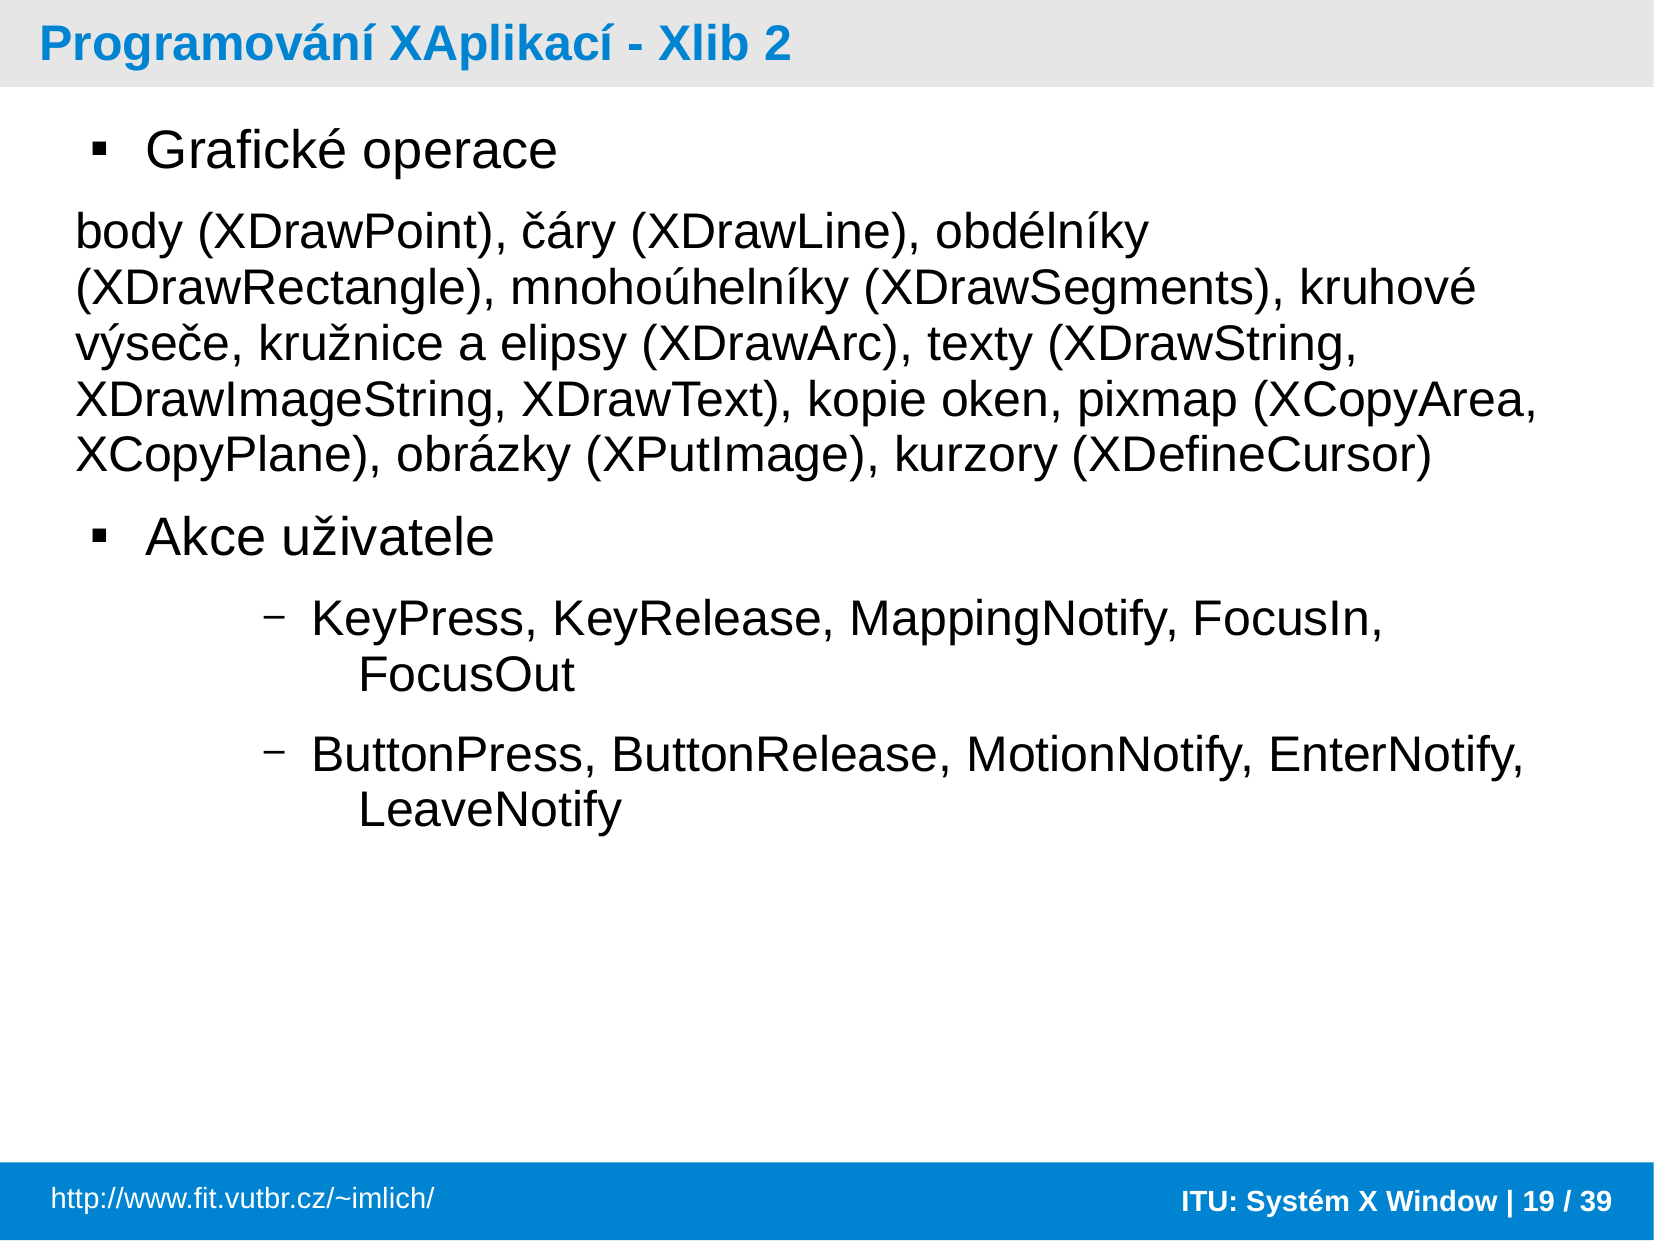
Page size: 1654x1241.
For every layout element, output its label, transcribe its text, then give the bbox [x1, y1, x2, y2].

list Grafické operace body (XDrawPoint), čáry (XDrawLine), obdélníky (XDrawRectangle), mnohoúhelníky (XDrawSegments), kruhové výseče, kružnice a elipsy (XDrawArc), texty (XDrawString, XDrawImageString, XDrawText), kopie oken, pixmap (XCopyArea, XCopyPlane), obrázky (XPutImage), kurzory (XDefineCursor) Akce uživatele KeyPress, KeyRelease, MappingNotify, FocusIn, FocusOut ButtonPress, ButtonRelease, MotionNotify, EnterNotify, LeaveNotify [75, 119, 1564, 922]
title Programování XAplikací - Xlib 2 [39, 0, 1615, 96]
